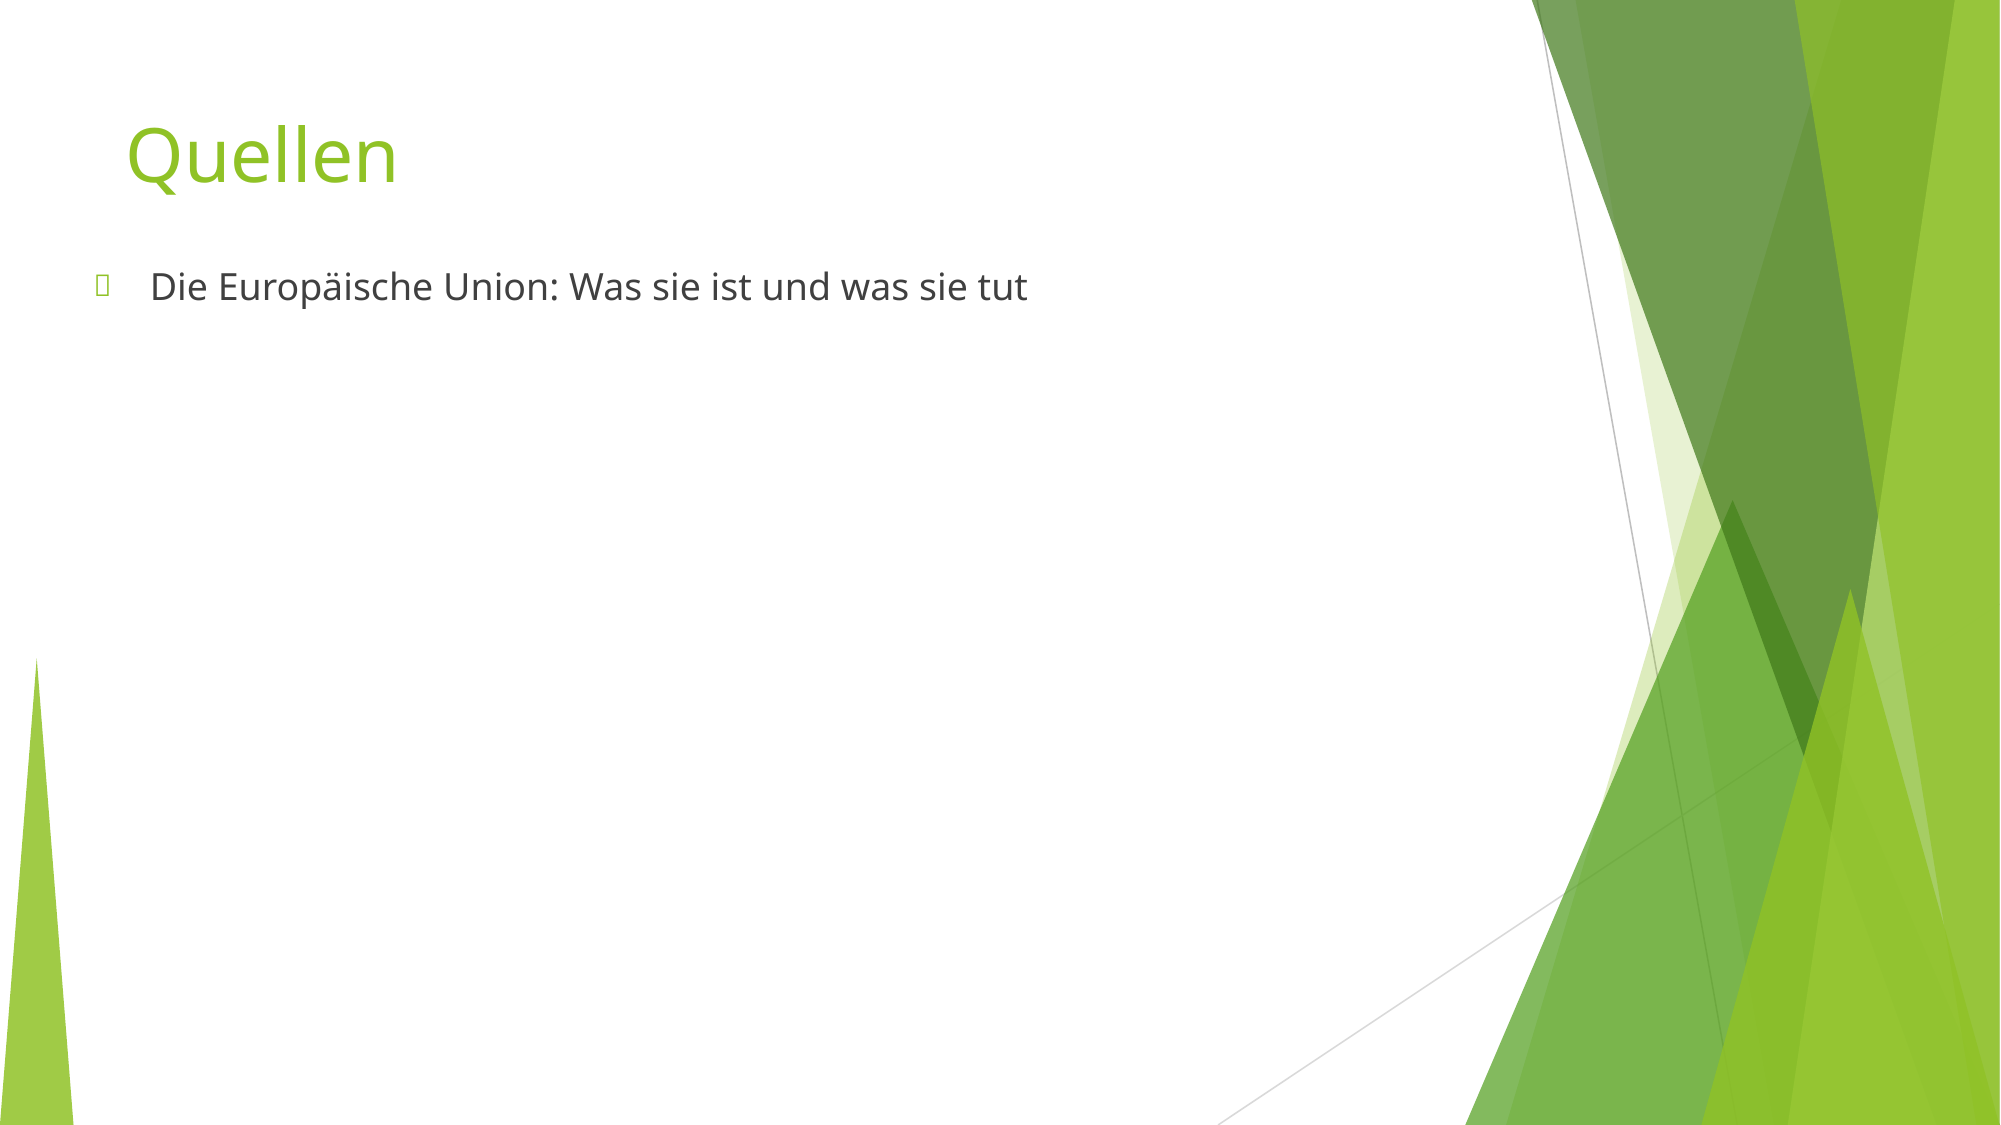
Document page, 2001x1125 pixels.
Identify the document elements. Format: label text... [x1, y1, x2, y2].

list Die Europäische Union: Was sie ist und was sie tut [78, 255, 1489, 893]
title Quellen [111, 99, 1522, 317]
